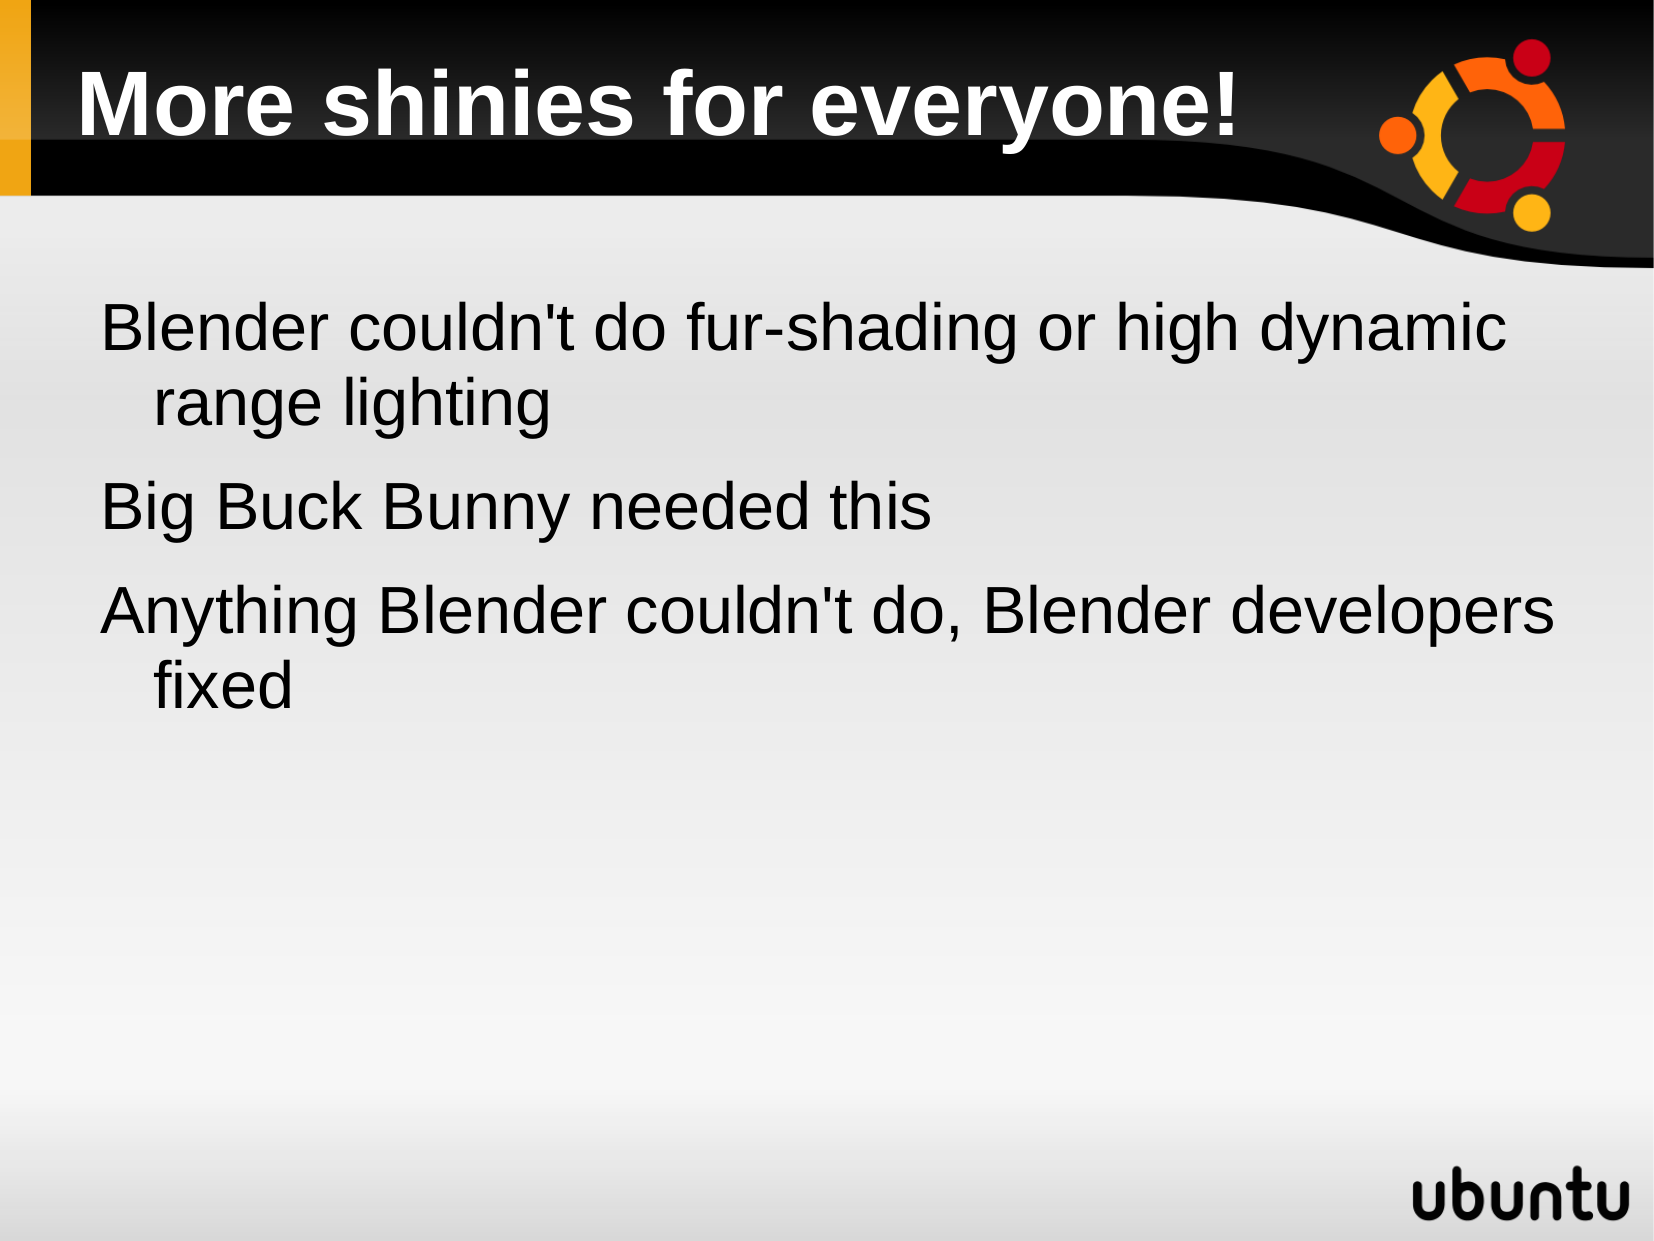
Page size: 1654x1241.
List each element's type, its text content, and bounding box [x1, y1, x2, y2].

title More shinies for everyone! [76, 0, 1565, 208]
picture [0, 0, 1654, 1241]
list Blender couldn't do fur-shading or high dynamic range lighting Big Buck Bunny needed this Anything Blender couldn't do, Blender developers fixed [82, 290, 1571, 1109]
